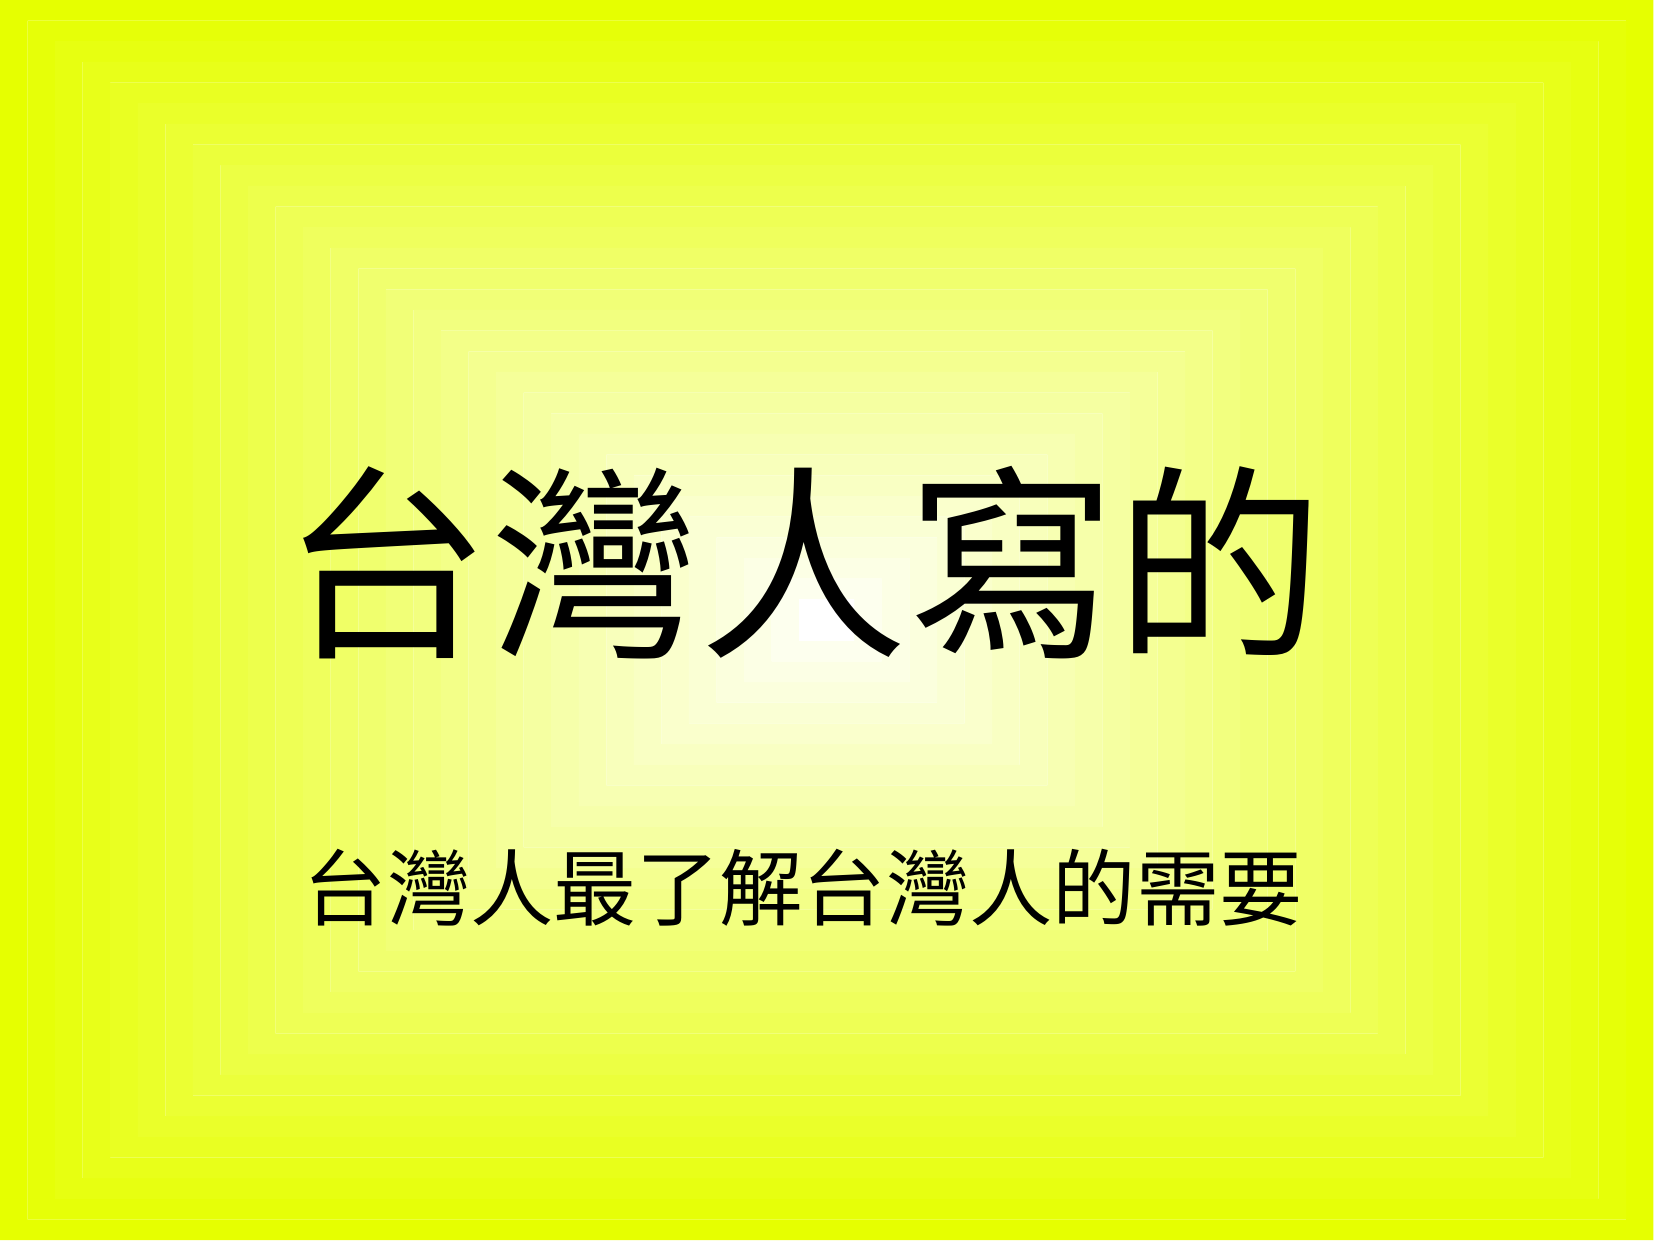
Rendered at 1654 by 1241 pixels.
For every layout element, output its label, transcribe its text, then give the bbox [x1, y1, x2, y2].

title 台灣人寫的 台灣人最了解台灣人的需要 [59, 333, 1548, 709]
